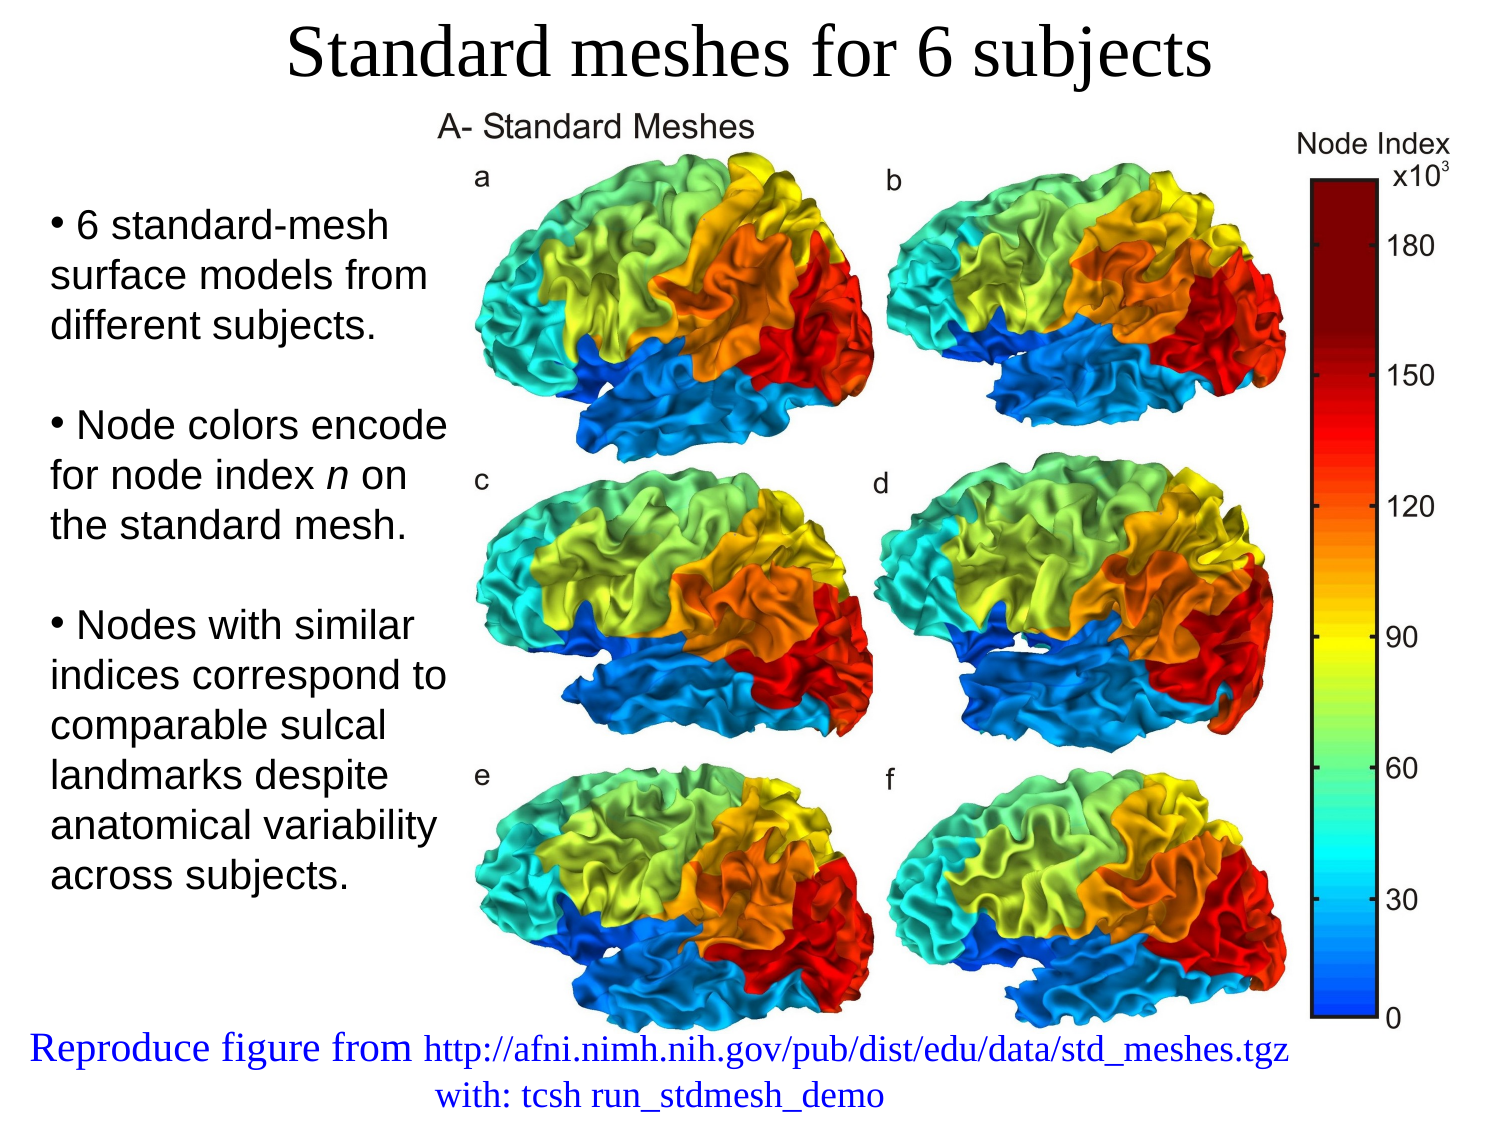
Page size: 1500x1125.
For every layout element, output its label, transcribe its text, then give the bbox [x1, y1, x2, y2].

title Standard meshes for 6 subjects [75, 0, 1426, 99]
picture [437, 112, 1450, 1034]
text_box Reproduce figure from http://afni.nimh.nih.gov/pub/dist/edu/data/std_meshes.tgz with: tcsh run_stdmesh_demo [14, 1012, 1306, 1125]
text_box 6 standard-mesh surface models from different subjects. Node colors encode for node index n on the standard mesh. Nodes with similar indices correspond to comparable sulcal landmarks despite anatomical variability across subjects. [35, 189, 473, 906]
picture [769, 1007, 813, 1012]
